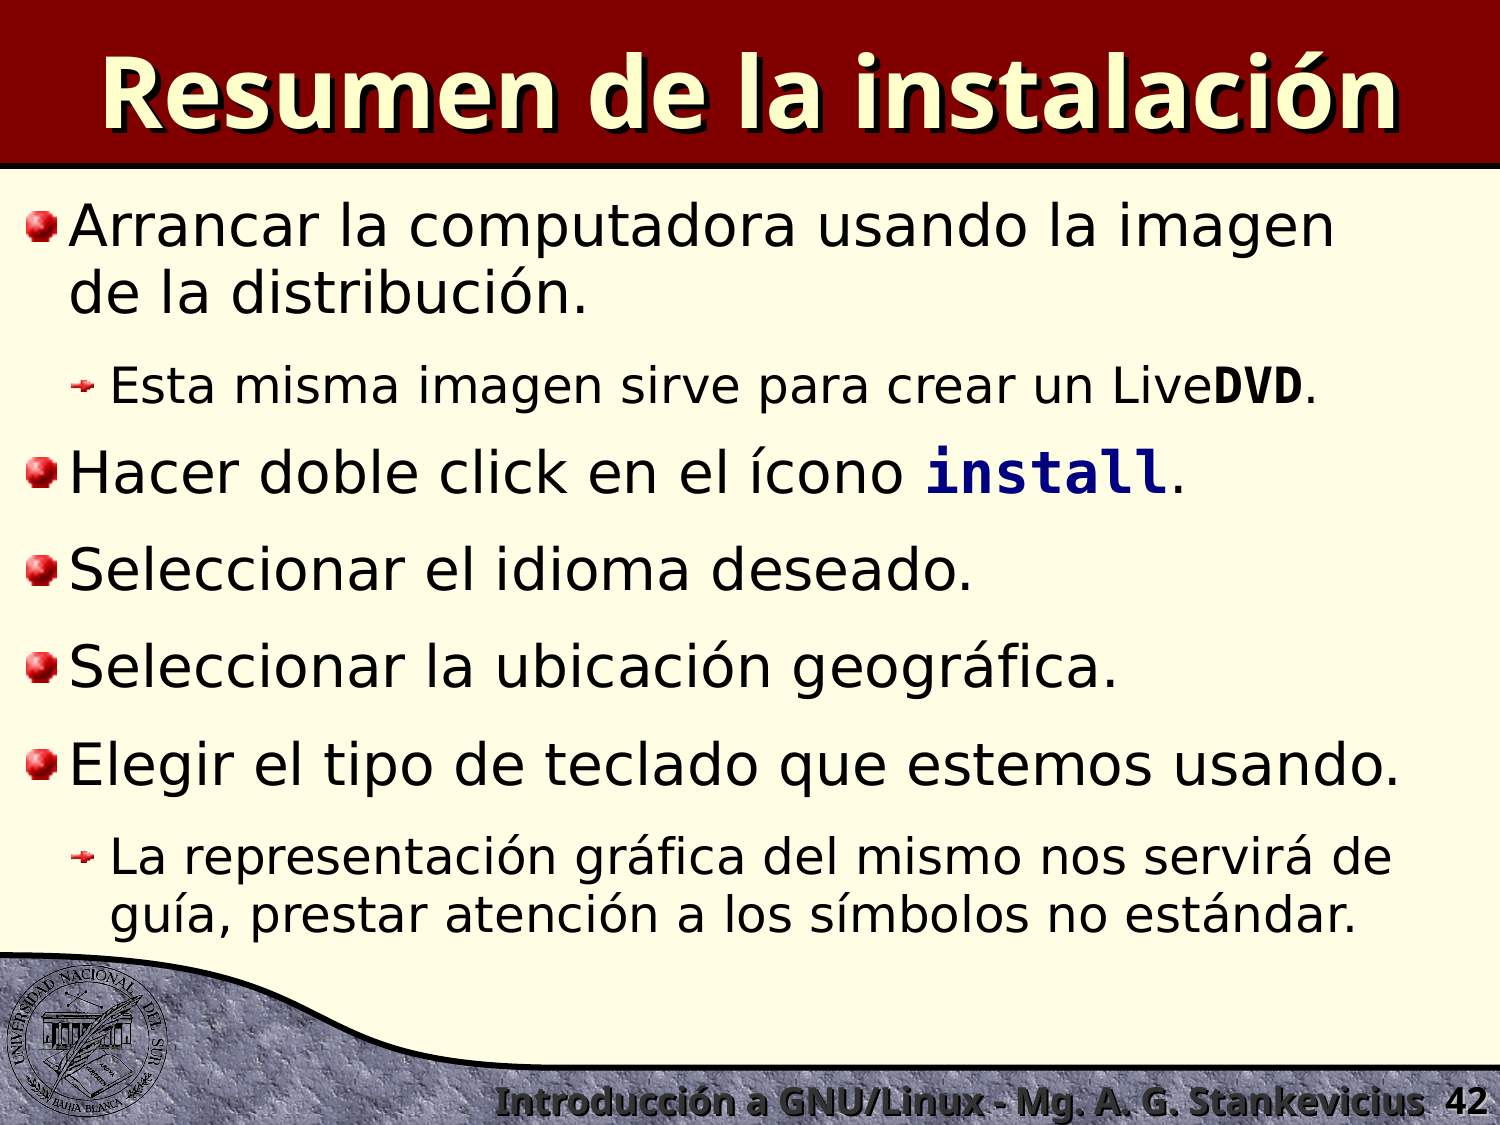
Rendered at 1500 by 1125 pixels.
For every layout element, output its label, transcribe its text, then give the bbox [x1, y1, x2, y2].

picture [0, 956, 1500, 1125]
list Arrancar la computadora usando la imagen de la distribución. Esta misma imagen sirve para crear un LiveDVD. Hacer doble click en el ícono install. Seleccionar el idioma deseado. Seleccionar la ubicación geográfica. Elegir el tipo de teclado que estemos usando. La representación gráfica del mismo nos servirá de guía, prestar atención a los símbolos no estándar. [11, 192, 1486, 948]
title Resumen de la instalación [15, 12, 1485, 153]
picture [1059, 1100, 1065, 1110]
